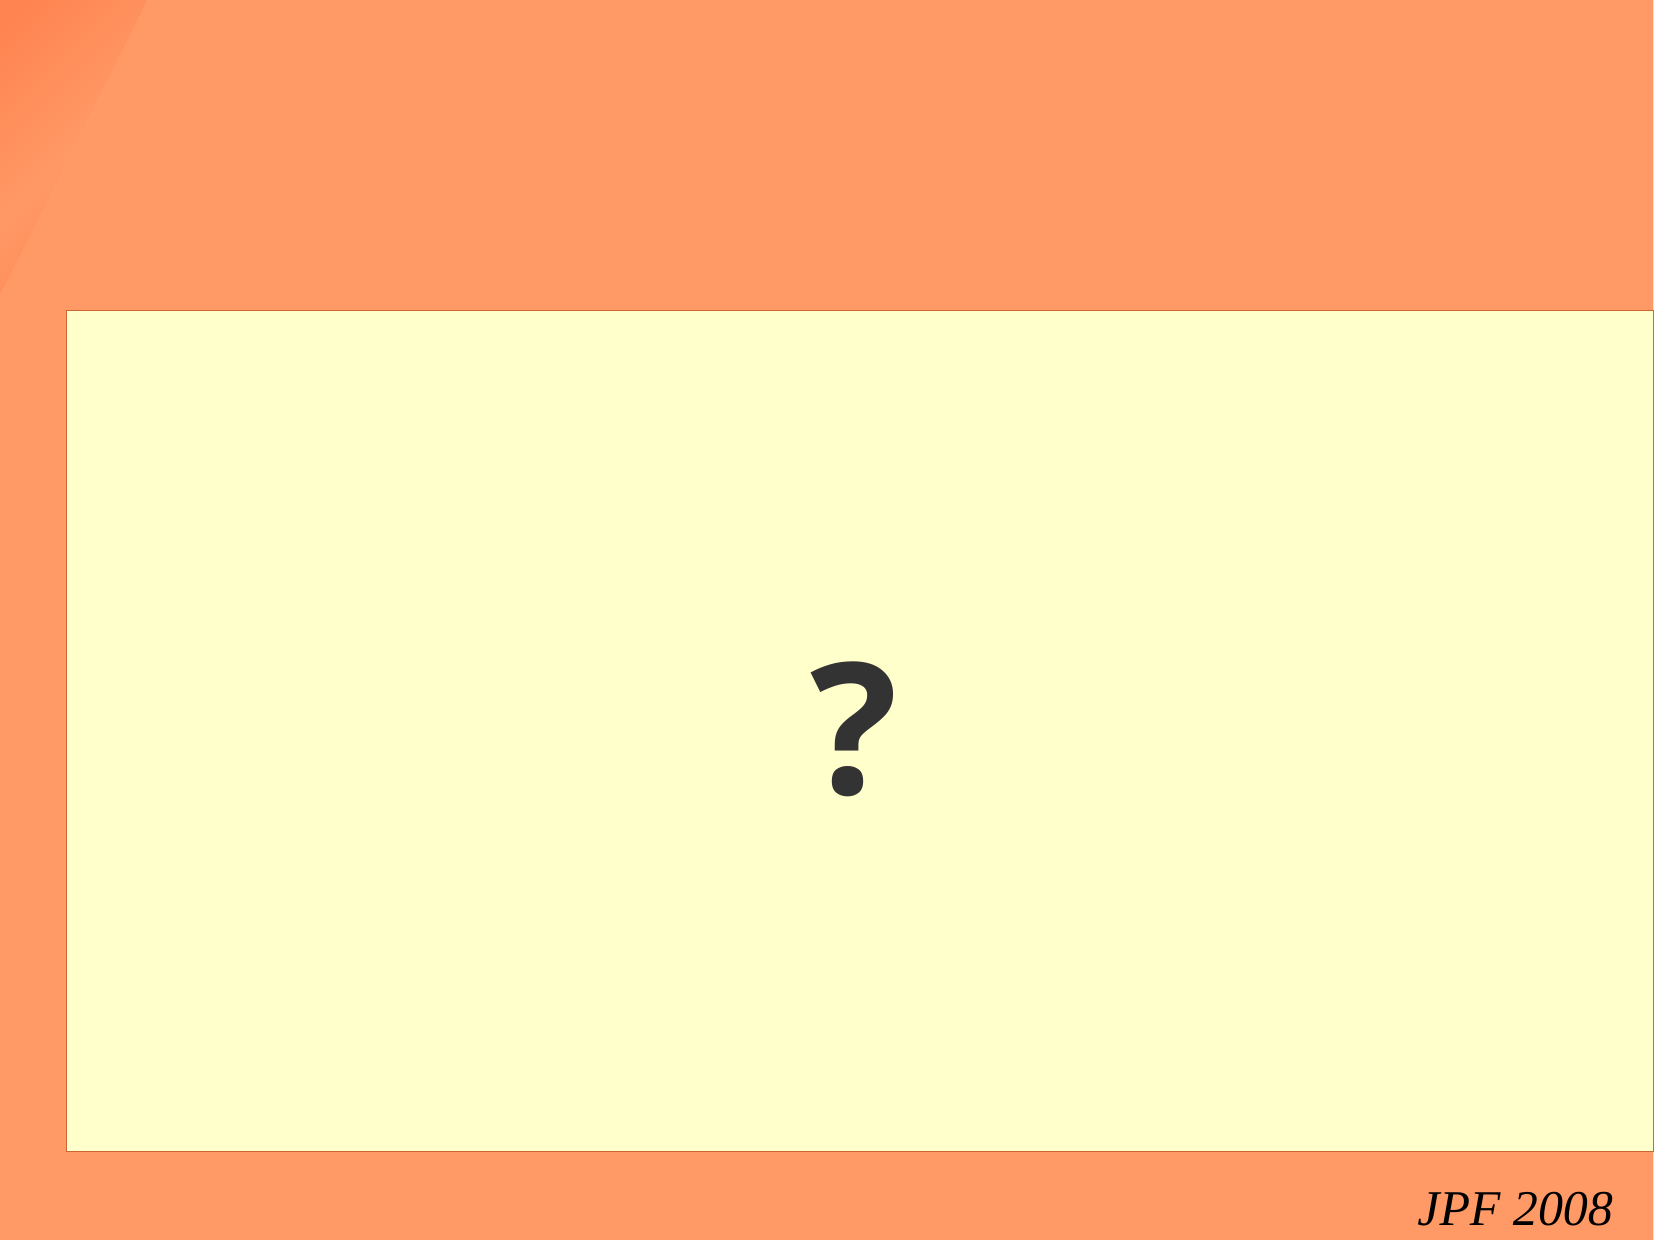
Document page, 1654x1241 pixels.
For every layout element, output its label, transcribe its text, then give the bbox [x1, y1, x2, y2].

title ? [147, 612, 1560, 836]
